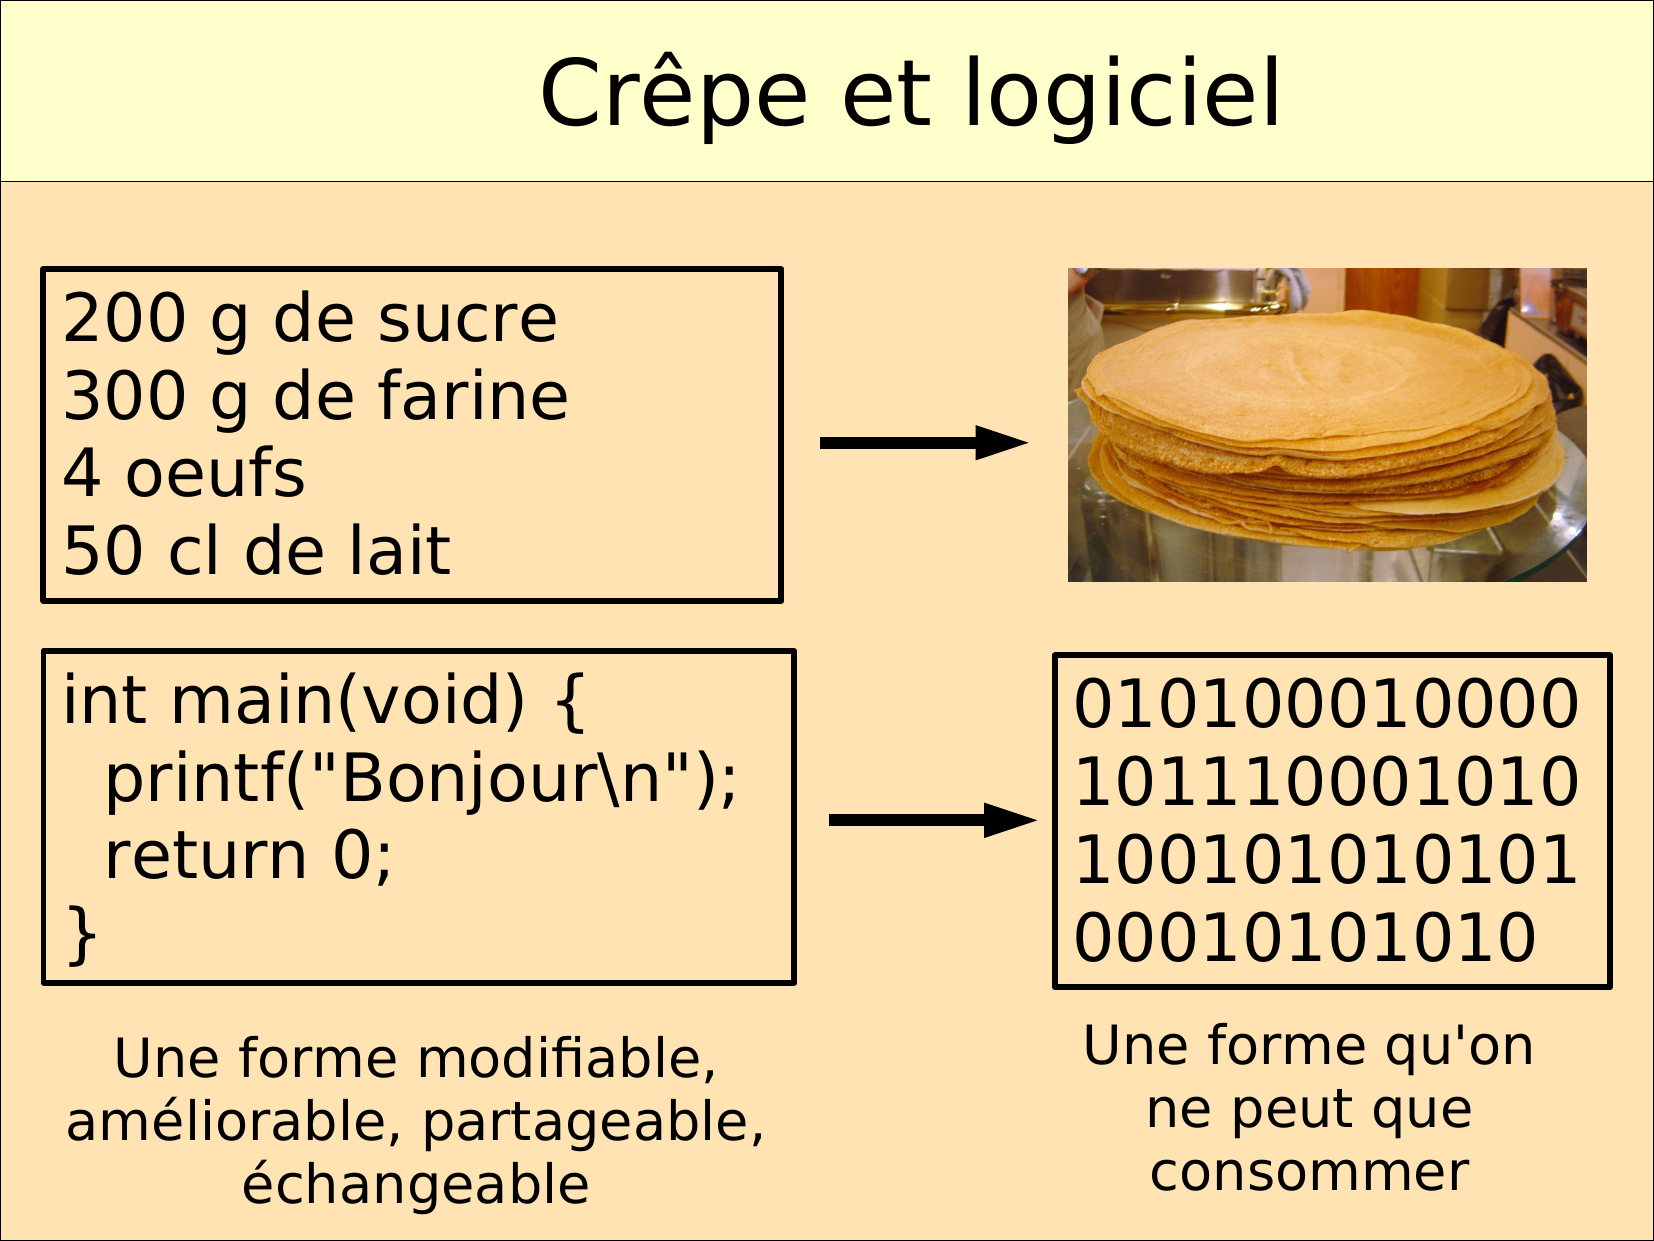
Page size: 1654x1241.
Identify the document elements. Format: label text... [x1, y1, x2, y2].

text_box 200 g de sucre 300 g de farine 4 oeufs 50 cl de lait [43, 269, 782, 601]
picture [1068, 268, 1587, 582]
text_box 01010001000010111000101010010101010100010101010 [1054, 655, 1611, 988]
title Crêpe et logiciel [203, 39, 1620, 147]
text_box Une forme modifiable, améliorable, partageable, échangeable [34, 1019, 799, 1224]
text_box int main(void) { printf("Bonjour\n"); return 0; } [43, 651, 795, 983]
text_box Une forme qu'on ne peut que consommer [1067, 1006, 1589, 1211]
